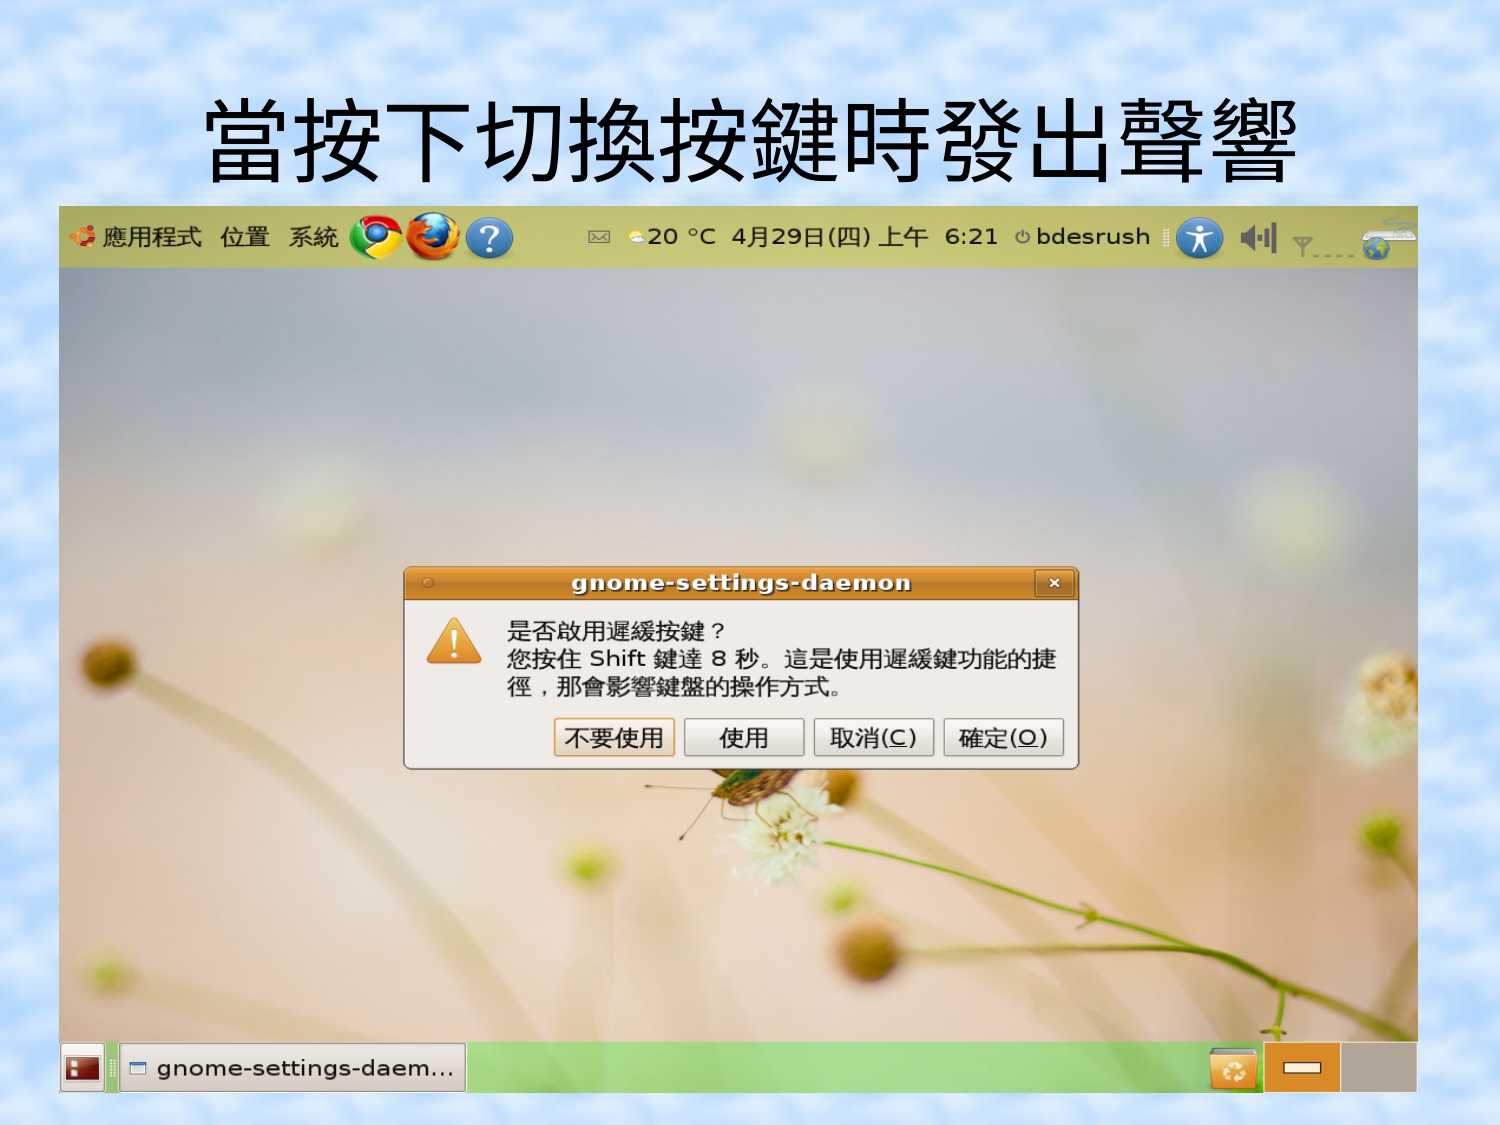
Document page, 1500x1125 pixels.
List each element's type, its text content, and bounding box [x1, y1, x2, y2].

picture [0, 0, 1500, 1125]
title 當按下切換按鍵時發出聲響 [75, 20, 1425, 257]
